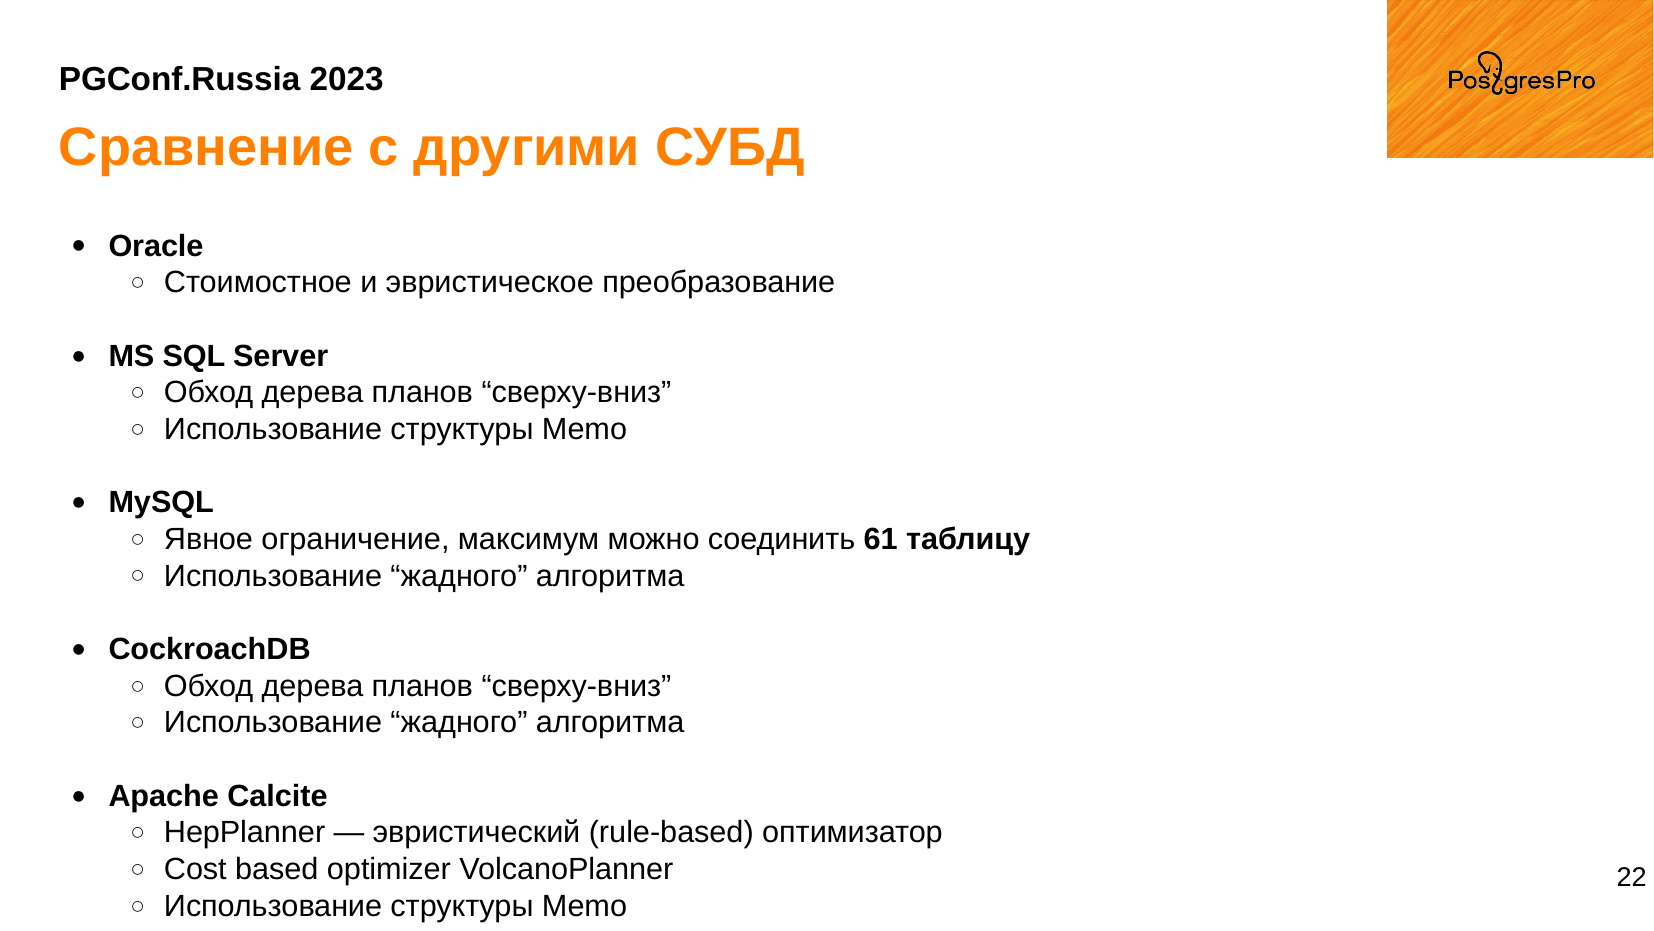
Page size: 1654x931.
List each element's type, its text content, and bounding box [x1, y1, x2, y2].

text_box Сравнение с другими СУБД [58, 112, 1388, 175]
slide_number <number> [1547, 859, 1647, 931]
text_box Oracle Стоимостное и эвристическое преобразование MS SQL Server Обход дерева планов “сверху-вниз” Использование структуры Memo MySQL Явное ограничение, максимум можно соединить 61 таблицу Использование “жадного” алгоритма CockroachDB Обход дерева планов “сверху-вниз” Использование “жадного” алгоритма Apache Calcite HepPlanner — эвристический (rule-based) оптимизатор Сost based optimizer VolcanoPlanner Использование структуры Memo [58, 188, 1536, 931]
picture [1387, 0, 1654, 158]
text_box PGConf.Russia 2023 [58, 47, 1388, 107]
